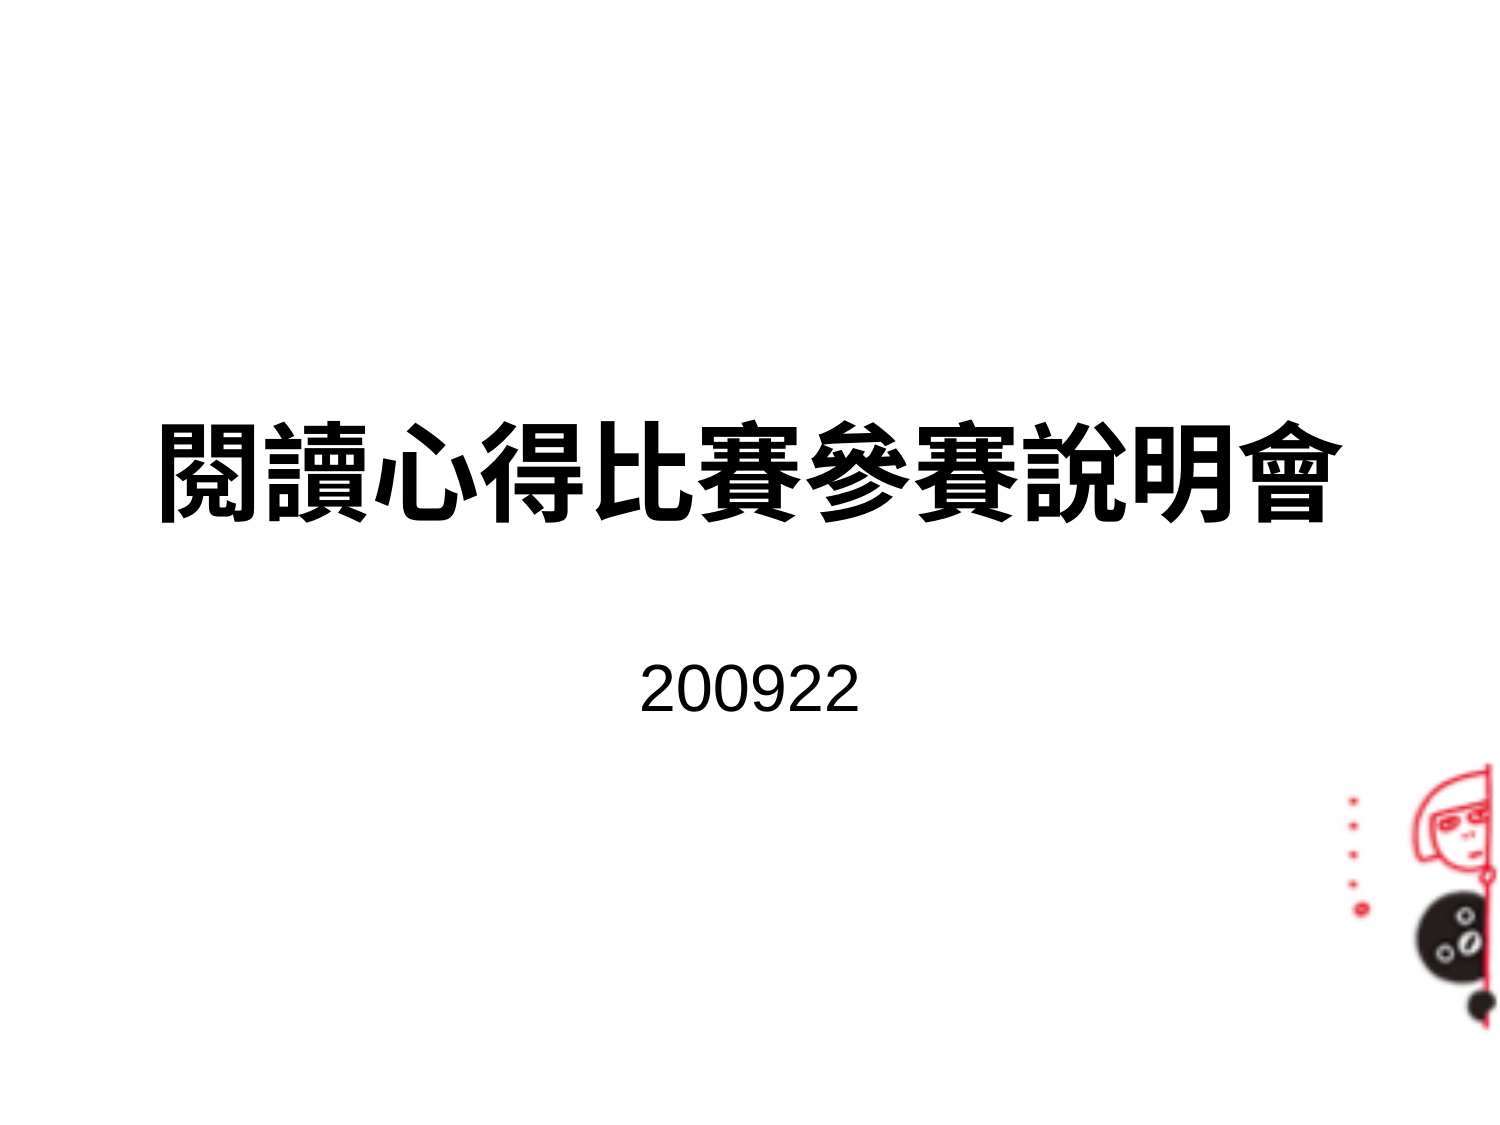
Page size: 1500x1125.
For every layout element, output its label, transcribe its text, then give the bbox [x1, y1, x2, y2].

picture [1297, 716, 1500, 1038]
subtitle 200922 [225, 637, 1276, 925]
title 閱讀心得比賽參賽說明會 [112, 349, 1388, 591]
